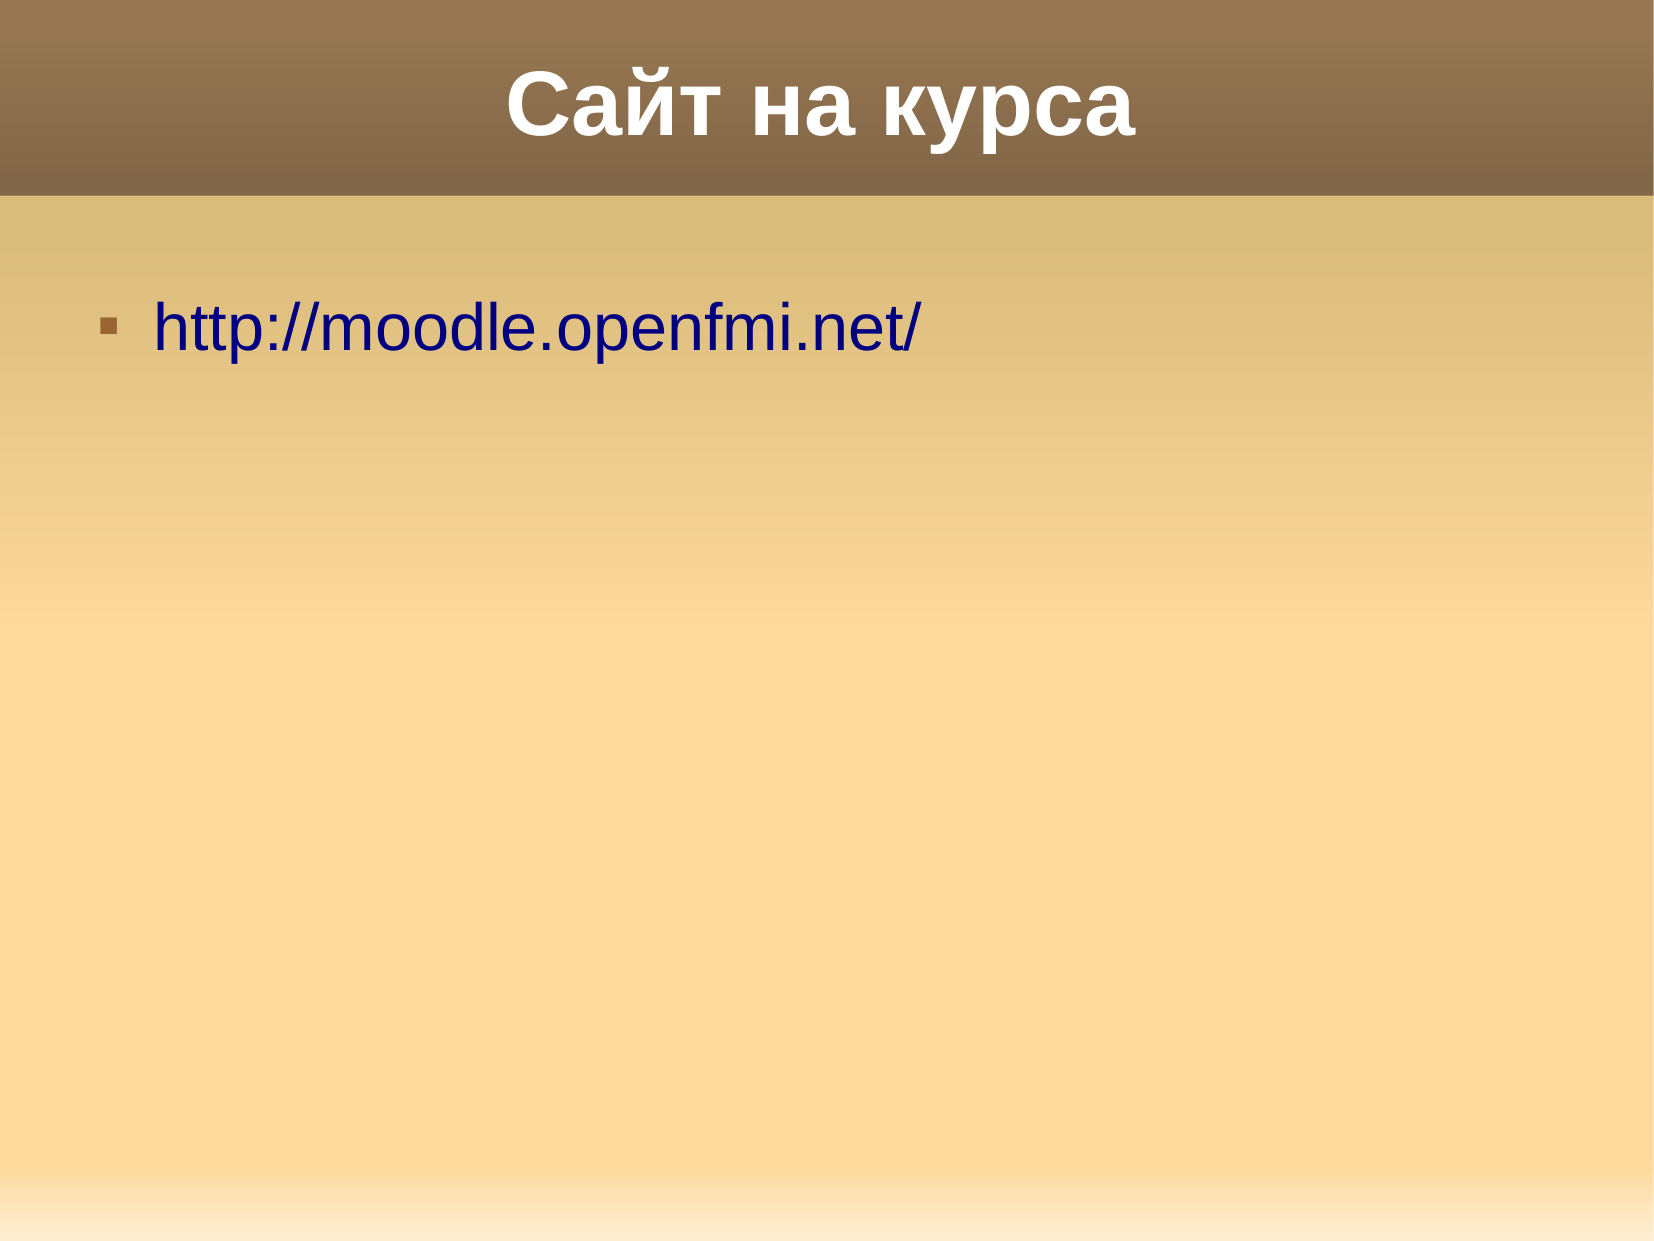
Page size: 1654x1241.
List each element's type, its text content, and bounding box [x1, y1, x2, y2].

title Сайт на курса [76, 7, 1565, 200]
list http://moodle.openfmi.net/ [82, 290, 1571, 1094]
picture [0, 0, 1654, 1241]
